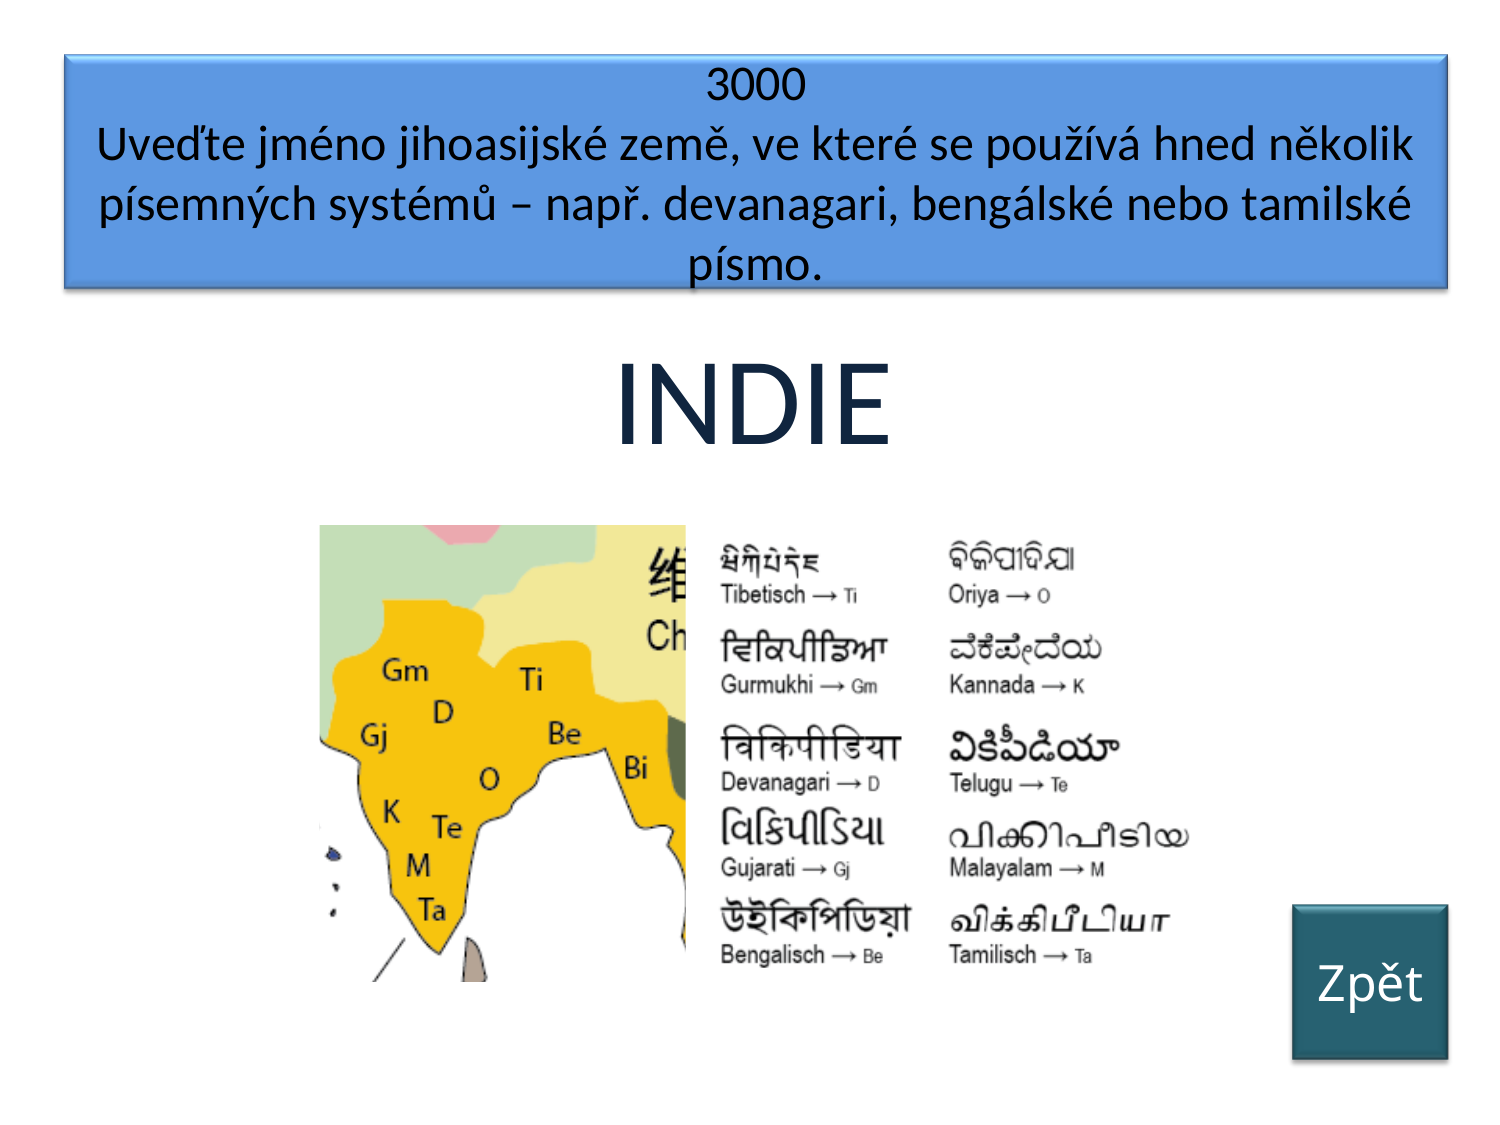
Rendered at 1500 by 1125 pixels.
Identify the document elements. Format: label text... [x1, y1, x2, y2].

picture [1273, 899, 1466, 1072]
text_box Zpět [1293, 904, 1447, 1059]
text_box 3000 Uveďte jméno jihoasijské země, ve které se používá hned několik písemných systémů – např. devanagari, bengálské nebo tamilské písmo. [64, 54, 1447, 288]
text_box INDIE [419, 311, 1088, 477]
text_box [689, 492, 1341, 763]
picture [55, 30, 1462, 335]
picture [319, 525, 686, 982]
picture [696, 534, 1235, 980]
